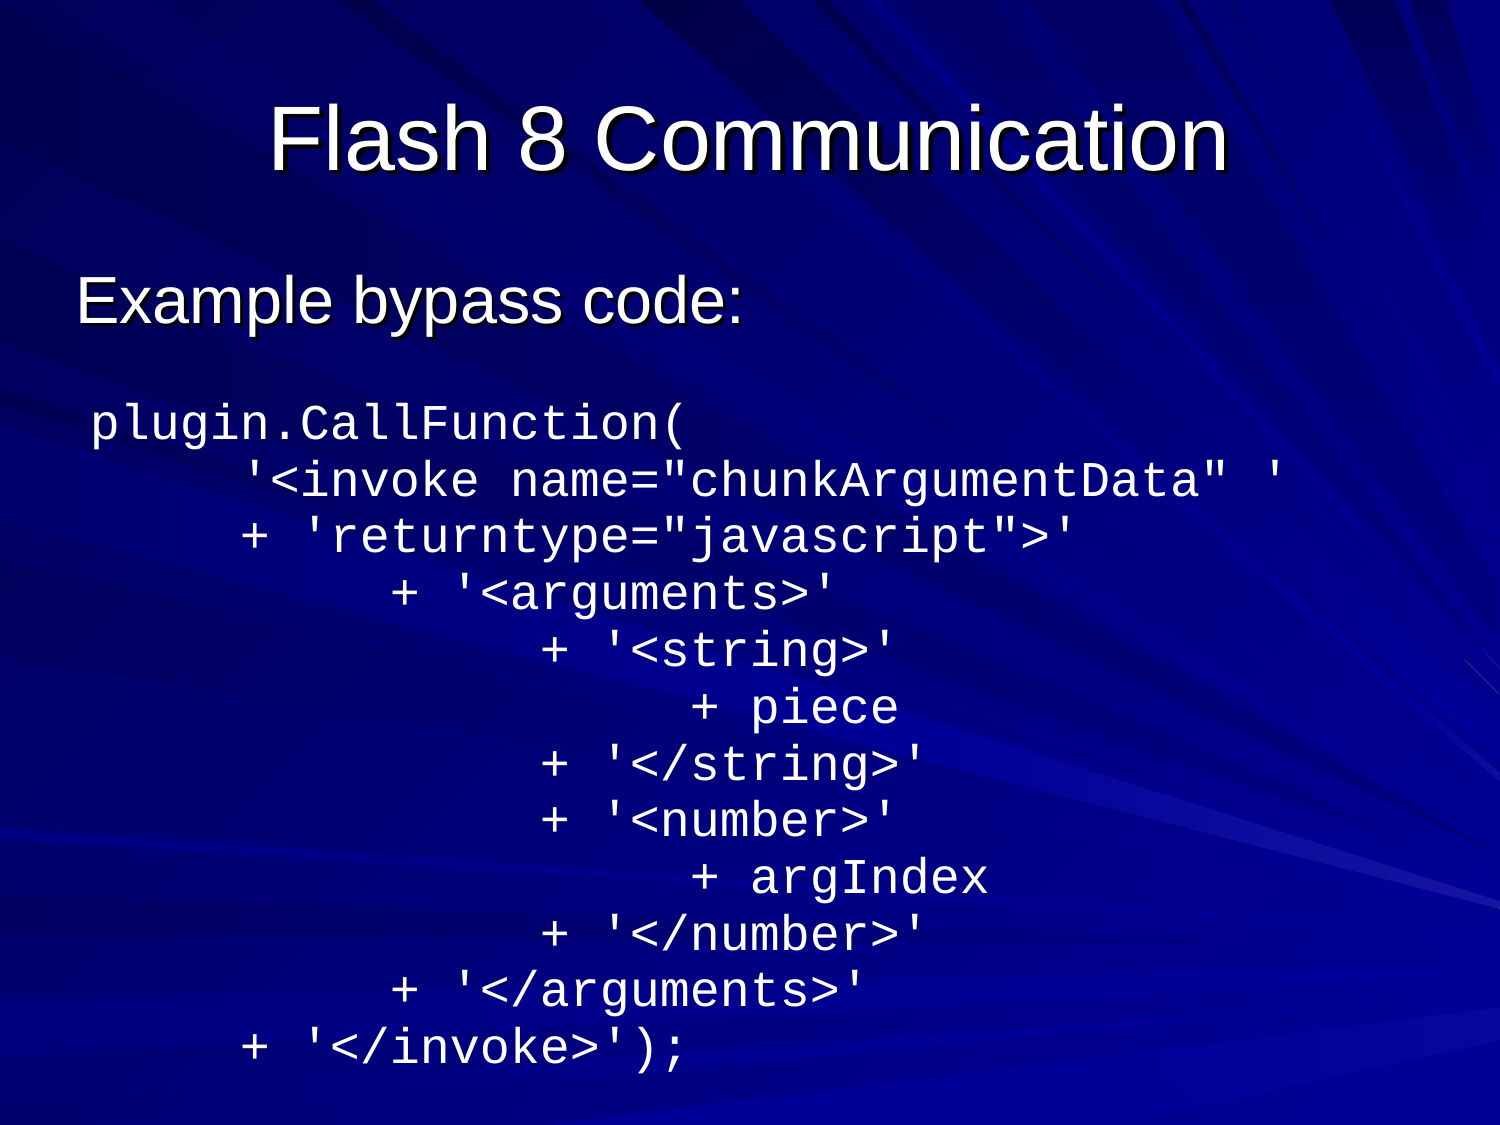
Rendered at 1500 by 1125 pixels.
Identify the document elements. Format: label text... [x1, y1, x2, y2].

title Flash 8 Communication [75, 51, 1425, 226]
list Example bypass code: [75, 263, 1425, 390]
text_box plugin.CallFunction( '<invoke name="chunkArgumentData" ' + 'returntype="javascript">' + '<arguments>' + '<string>' + piece + '</string>' + '<number>' + argIndex + '</number>' + '</arguments>' + '</invoke>'); [75, 390, 1463, 1051]
